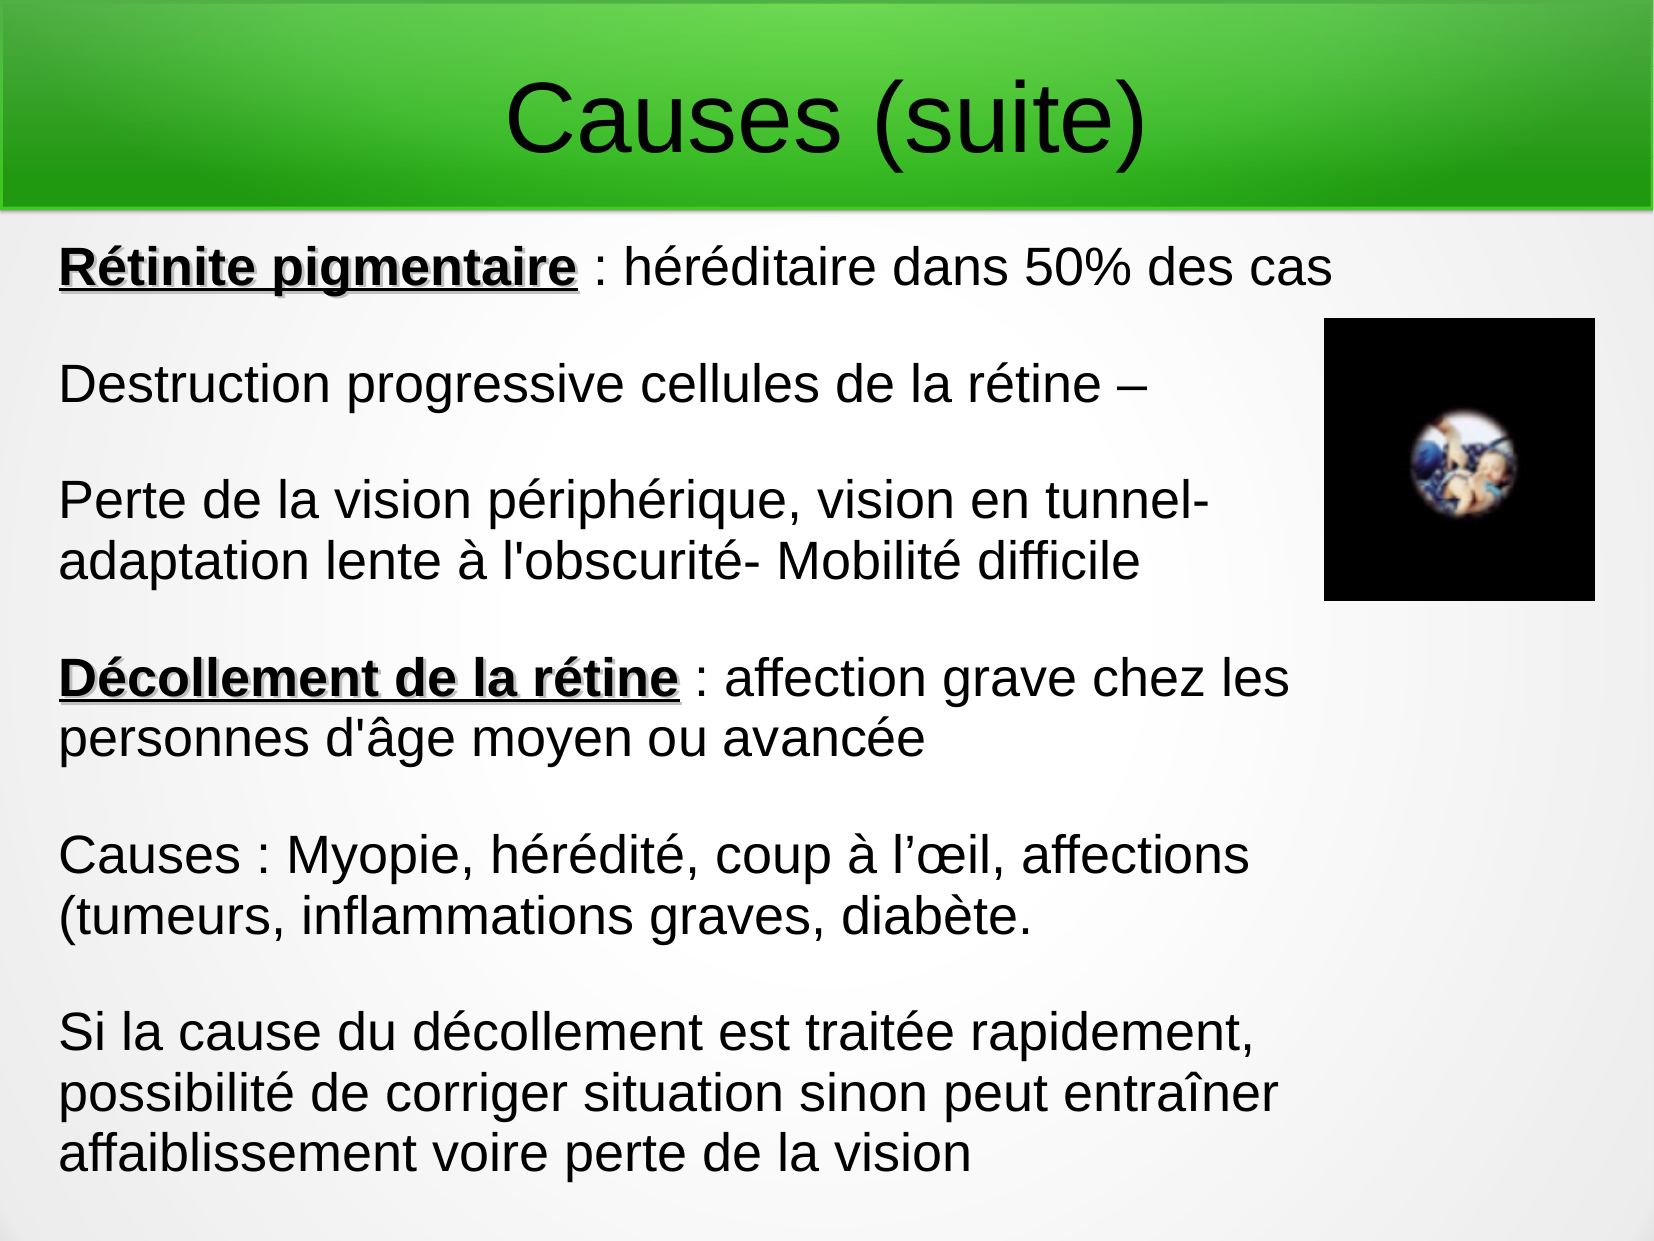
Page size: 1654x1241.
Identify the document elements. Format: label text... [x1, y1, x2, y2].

list Rétinite pigmentaire : héréditaire dans 50% des cas Destruction progressive cellules de la rétine – Perte de la vision périphérique, vision en tunnel- adaptation lente à l'obscurité- Mobilité difficile Décollement de la rétine : affection grave chez les personnes d'âge moyen ou avancée Causes : Myopie, hérédité, coup à l’œil, affections (tumeurs, inflammations graves, diabète. Si la cause du décollement est traitée rapidement, possibilité de corriger situation sinon peut entraîner affaiblissement voire perte de la vision [59, 236, 1453, 1205]
title Causes (suite) [82, 47, 1571, 189]
picture [1324, 318, 1595, 601]
